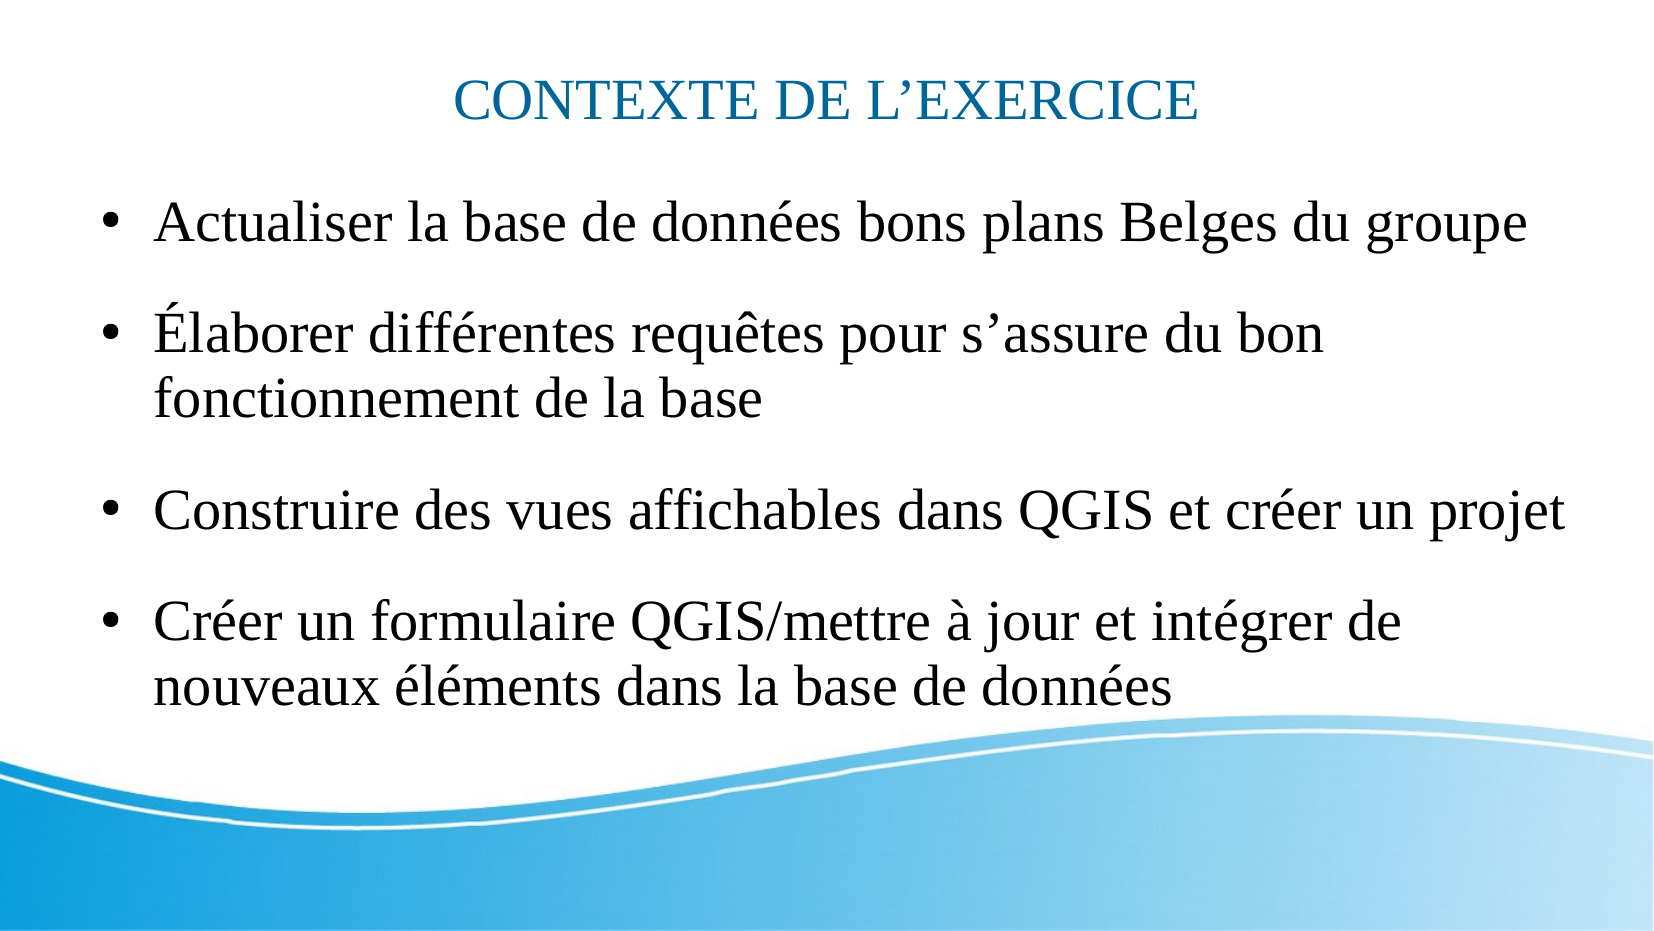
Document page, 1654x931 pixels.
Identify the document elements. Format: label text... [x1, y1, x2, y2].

title CONTEXTE DE L’EXERCICE [82, 21, 1571, 178]
picture [0, 714, 1654, 931]
list Actualiser la base de données bons plans Belges du groupe Élaborer différentes requêtes pour s’assure du bon fonctionnement de la base Construire des vues affichables dans QGIS et créer un projet Créer un formulaire QGIS/mettre à jour et intégrer de nouveaux éléments dans la base de données [82, 188, 1571, 729]
